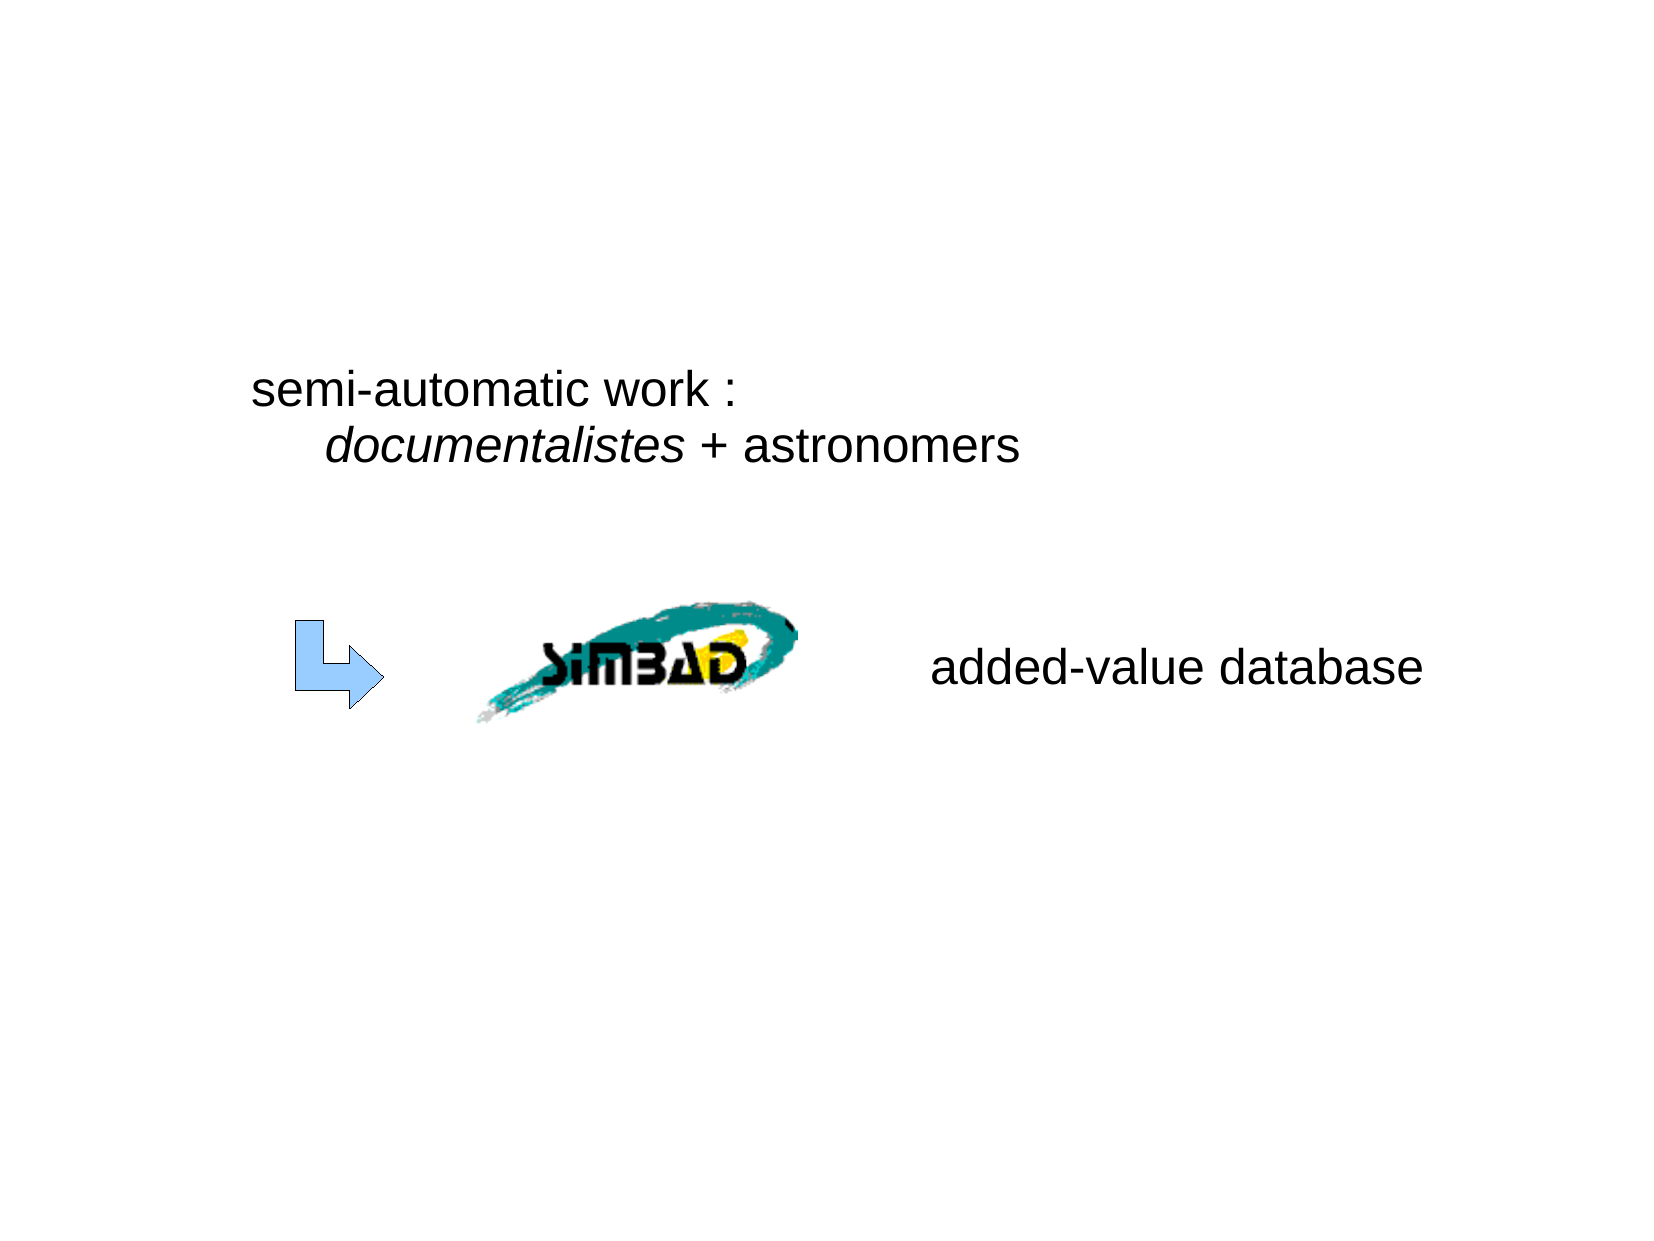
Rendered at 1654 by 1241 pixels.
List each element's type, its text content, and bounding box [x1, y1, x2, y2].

text_box [295, 620, 384, 709]
text_box semi-automatic work : documentalistes + astronomers [236, 354, 1182, 481]
text_box added-value database [915, 631, 1477, 703]
picture [472, 590, 798, 739]
